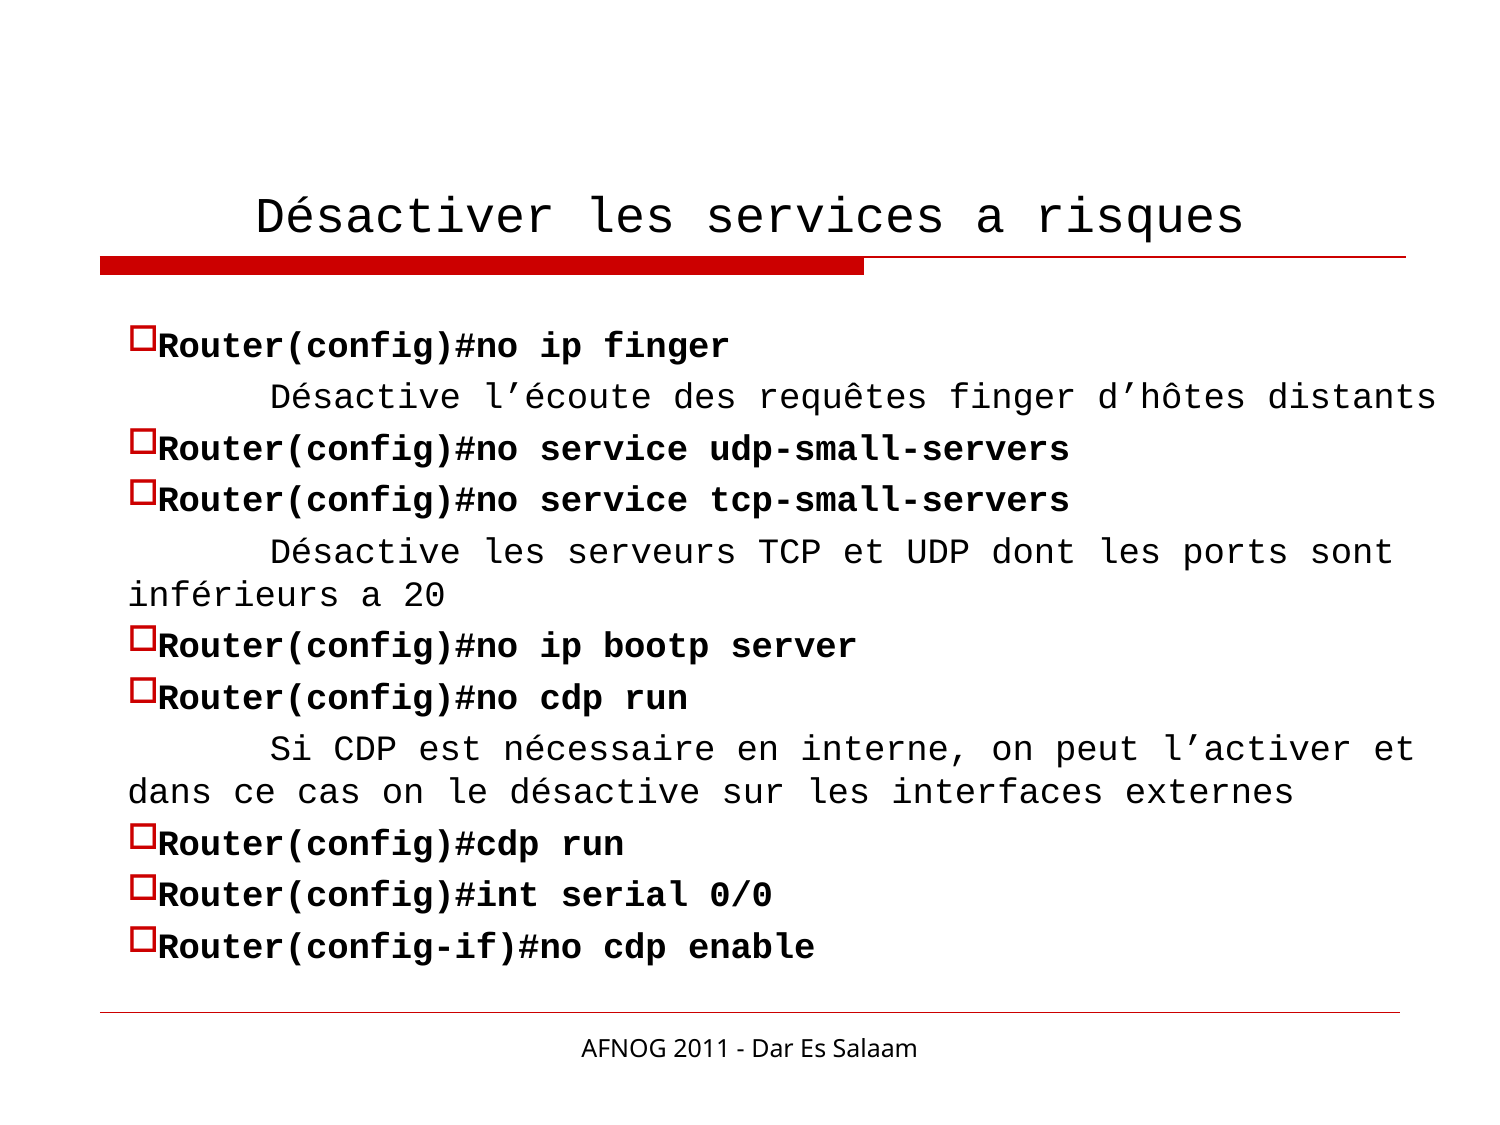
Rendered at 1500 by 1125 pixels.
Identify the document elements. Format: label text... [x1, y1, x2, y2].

list Router(config)#no ip finger Désactive l’écoute des requêtes finger d’hôtes distants Router(config)#no service udp-small-servers Router(config)#no service tcp-small-servers Désactive les serveurs TCP et UDP dont les ports sont inférieurs a 20 Router(config)#no ip bootp server Router(config)#no cdp run Si CDP est nécessaire en interne, on peut l’activer et dans ce cas on le désactive sur les interfaces externes Router(config)#cdp run Router(config)#int serial 0/0 Router(config-if)#no cdp enable [112, 262, 1459, 1011]
text_box AFNOG 2011 - Dar Es Salaam [512, 1024, 988, 1103]
title Désactiver les services a risques [94, 49, 1407, 250]
